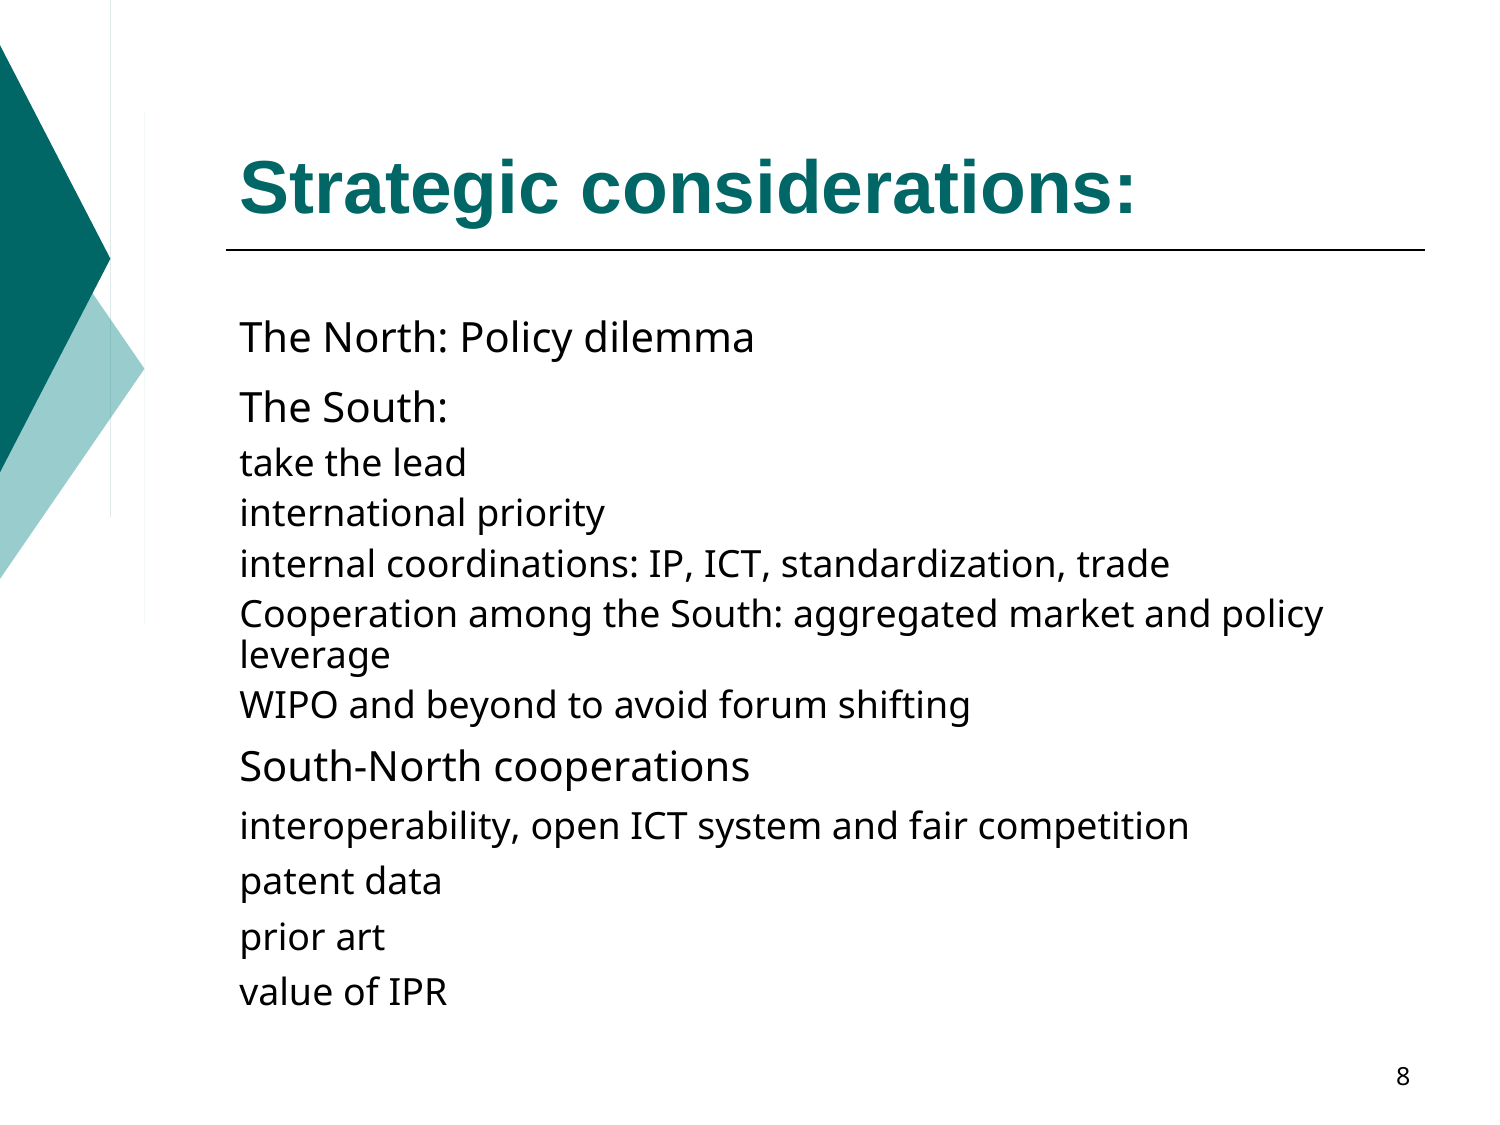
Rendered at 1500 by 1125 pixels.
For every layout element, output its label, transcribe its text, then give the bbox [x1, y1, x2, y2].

title Strategic considerations: [224, 49, 1425, 237]
list The North: Policy dilemma The South: take the lead international priority internal coordinations: IP, ICT, standardization, trade Cooperation among the South: aggregated market and policy leverage WIPO and beyond to avoid forum shifting South-North cooperations interoperability, open ICT system and fair competition patent data prior art value of IPR [224, 299, 1425, 975]
